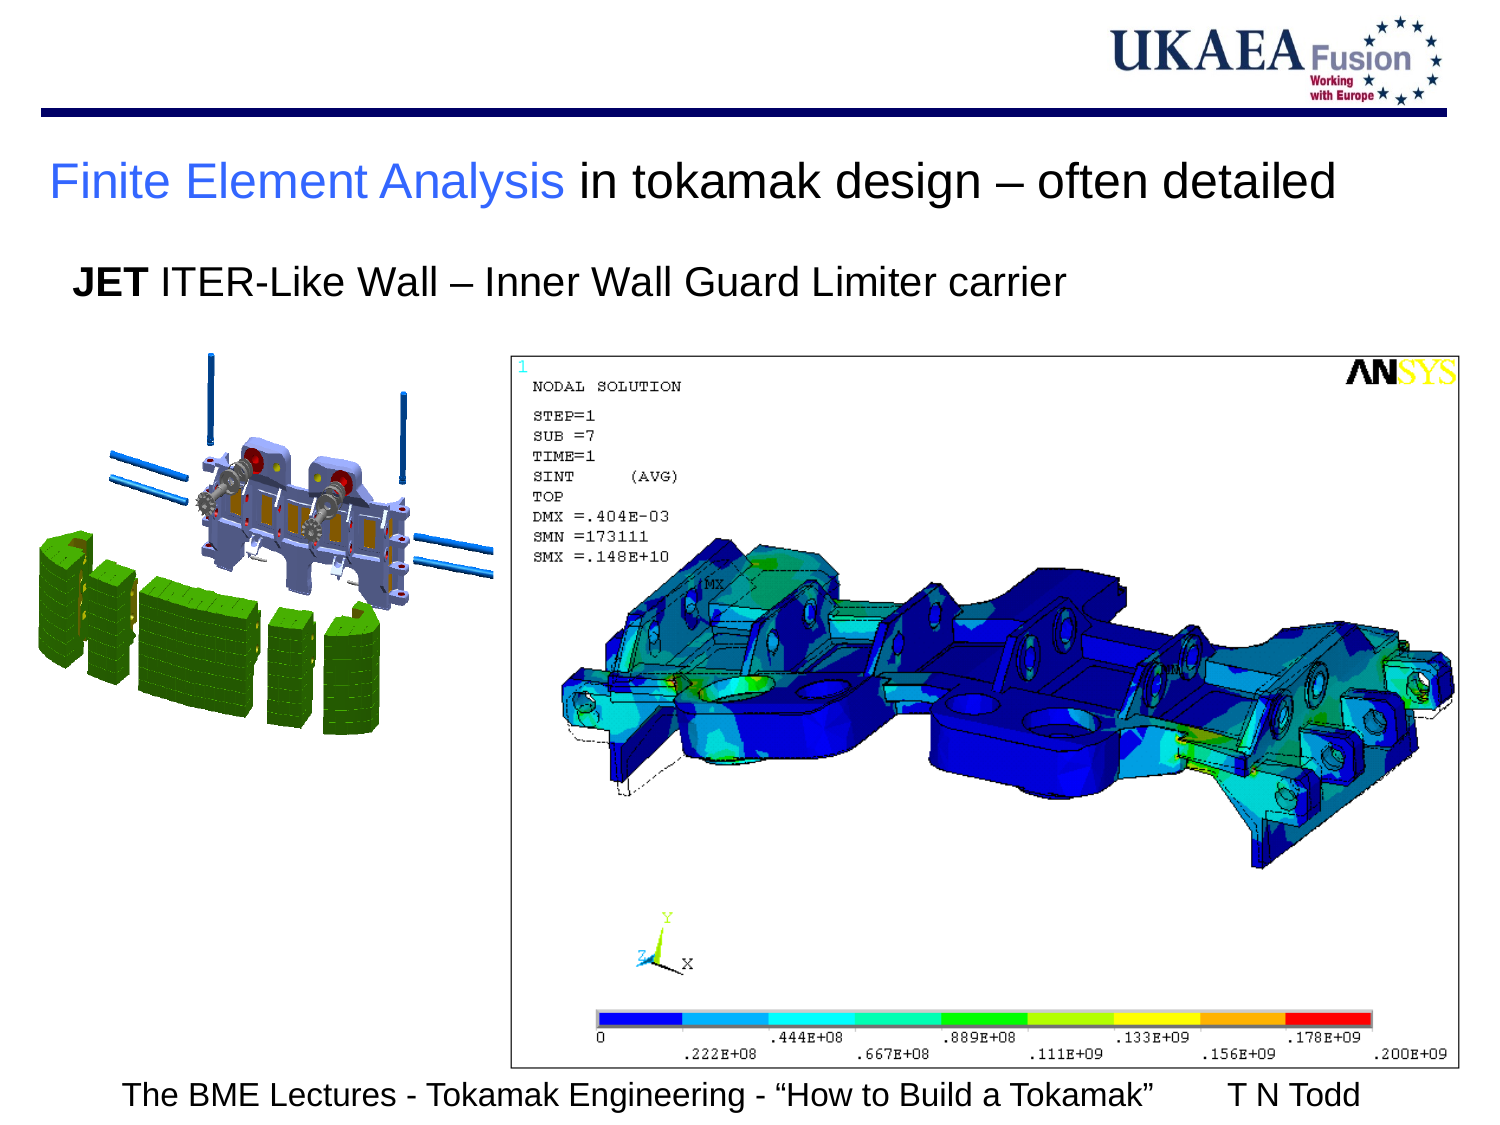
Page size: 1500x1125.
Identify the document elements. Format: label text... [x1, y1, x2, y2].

picture [32, 339, 1470, 1079]
title Finite Element Analysis in tokamak design – often detailed [34, 140, 1400, 201]
text_box JET ITER-Like Wall – Inner Wall Guard Limiter carrier [57, 247, 1083, 313]
picture [1107, 15, 1443, 106]
